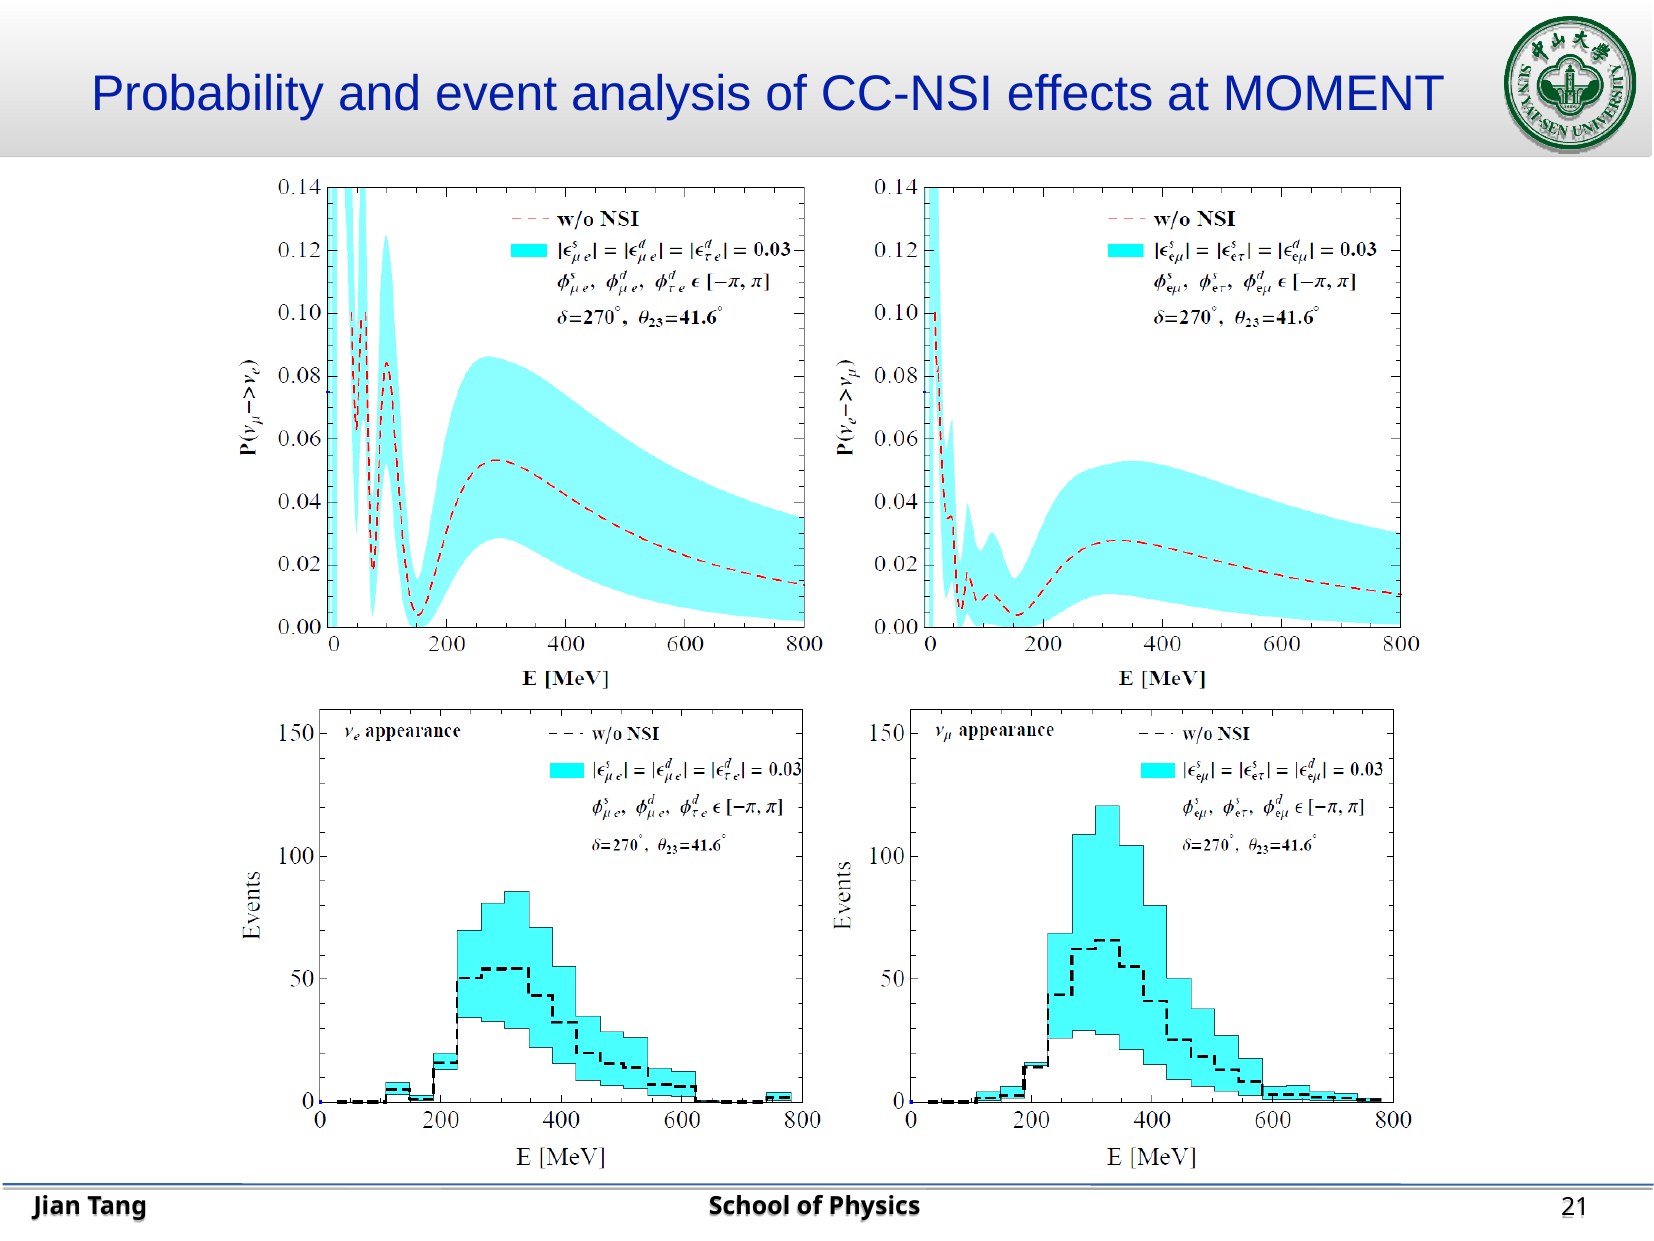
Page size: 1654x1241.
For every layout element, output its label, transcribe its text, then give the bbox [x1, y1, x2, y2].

text_box [1530, 1184, 1621, 1231]
title Probability and event analysis of CC-NSI effects at MOMENT [66, 18, 1479, 162]
picture [210, 165, 1441, 1174]
